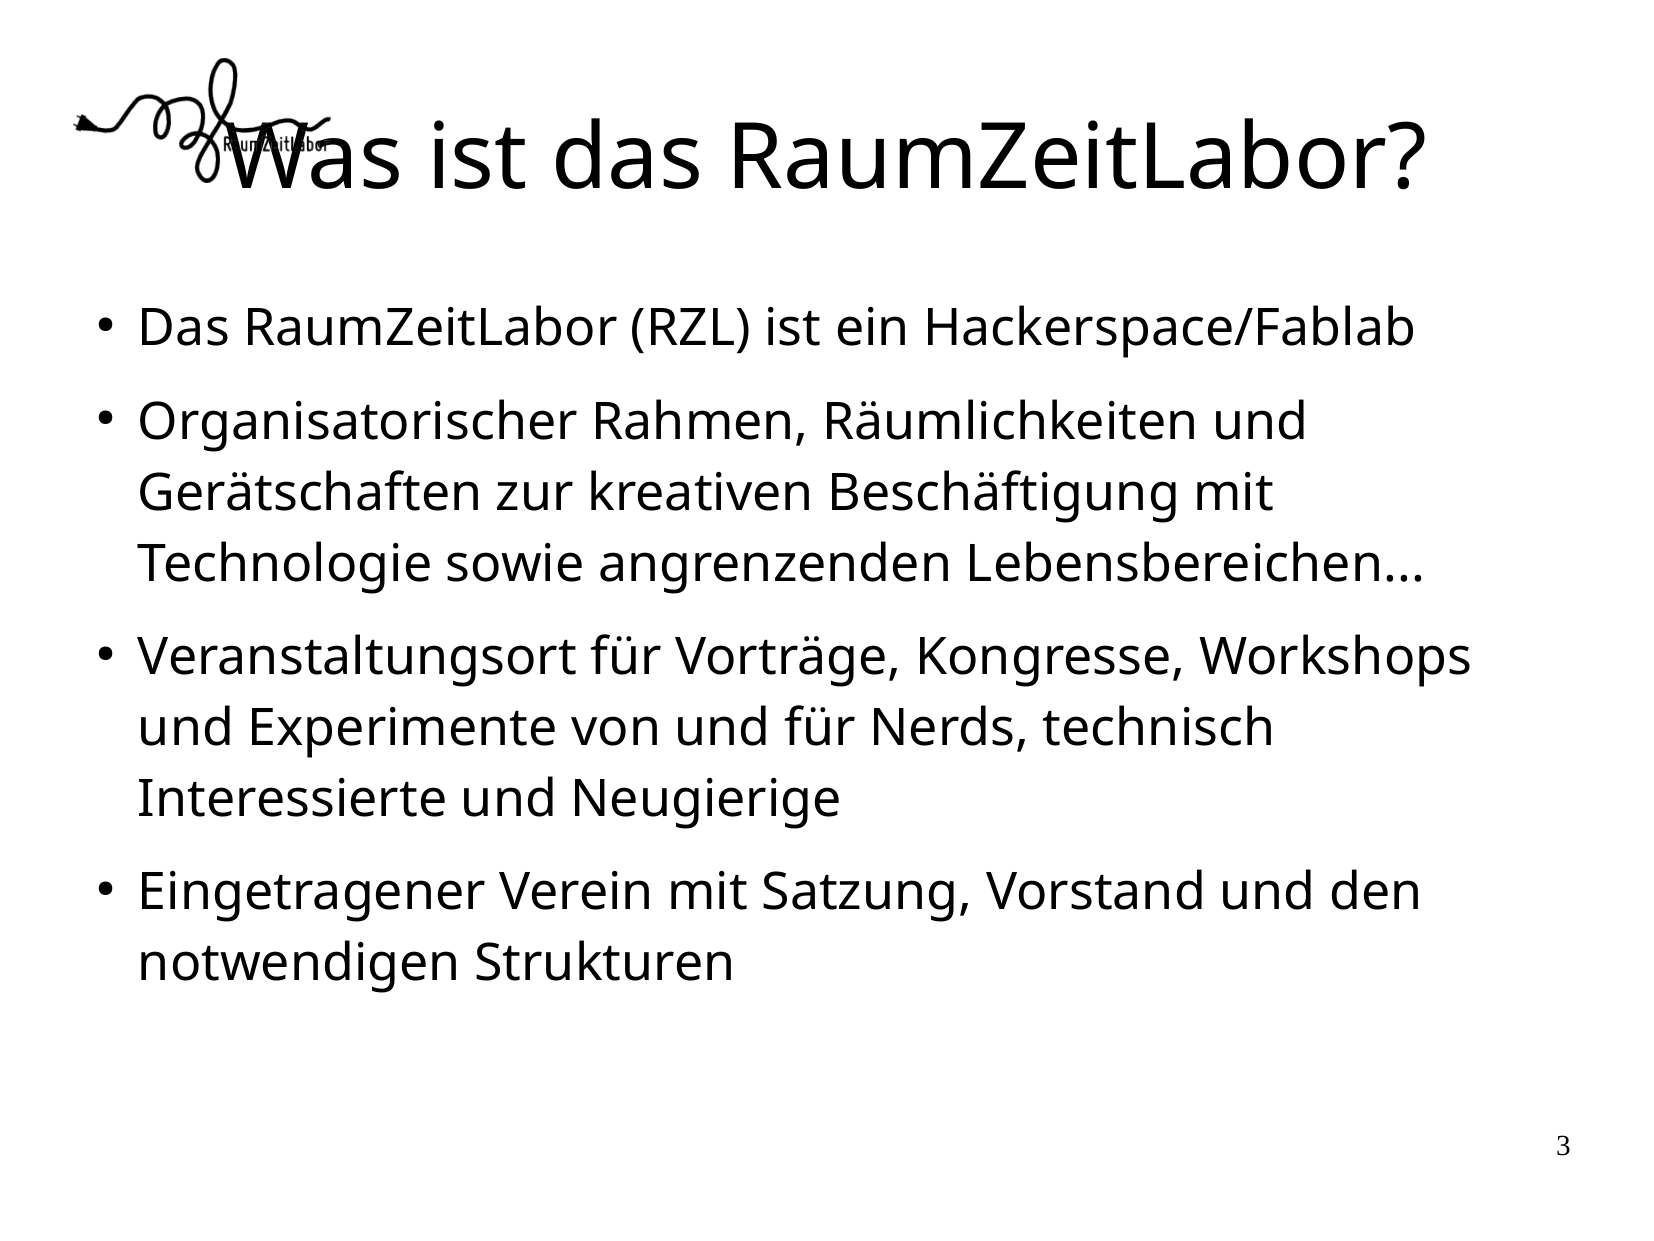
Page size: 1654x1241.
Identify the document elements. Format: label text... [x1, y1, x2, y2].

title Was ist das RaumZeitLabor? [82, 49, 1571, 257]
list Das RaumZeitLabor (RZL) ist ein Hackerspace/Fablab Organisatorischer Rahmen, Räumlichkeiten und Gerätschaften zur kreativen Beschäftigung mit Technologie sowie angrenzenden Lebensbereichen... Veranstaltungsort für Vorträge, Kongresse, Workshops und Experimente von und für Nerds, technisch Interessierte und Neugierige Eingetragener Verein mit Satzung, Vorstand und den notwendigen Strukturen [82, 290, 1571, 1010]
picture [73, 58, 331, 183]
